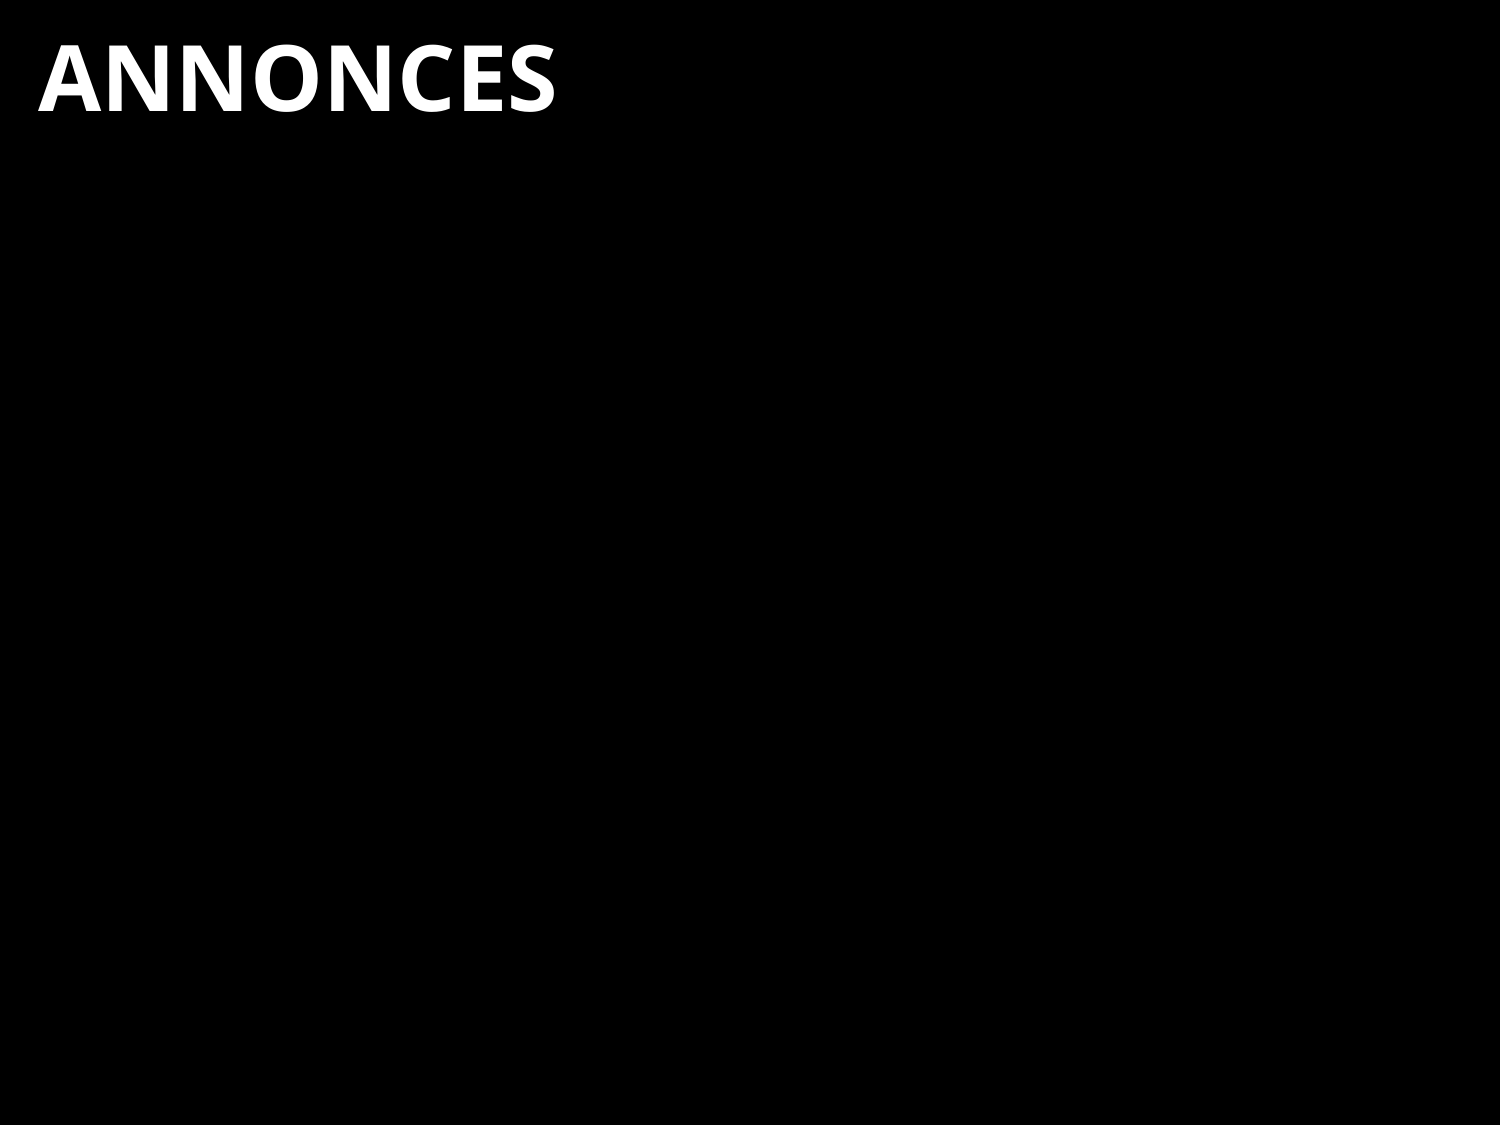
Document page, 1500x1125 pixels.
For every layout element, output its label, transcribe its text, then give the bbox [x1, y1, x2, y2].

list ANNONCES [23, 11, 1477, 1111]
